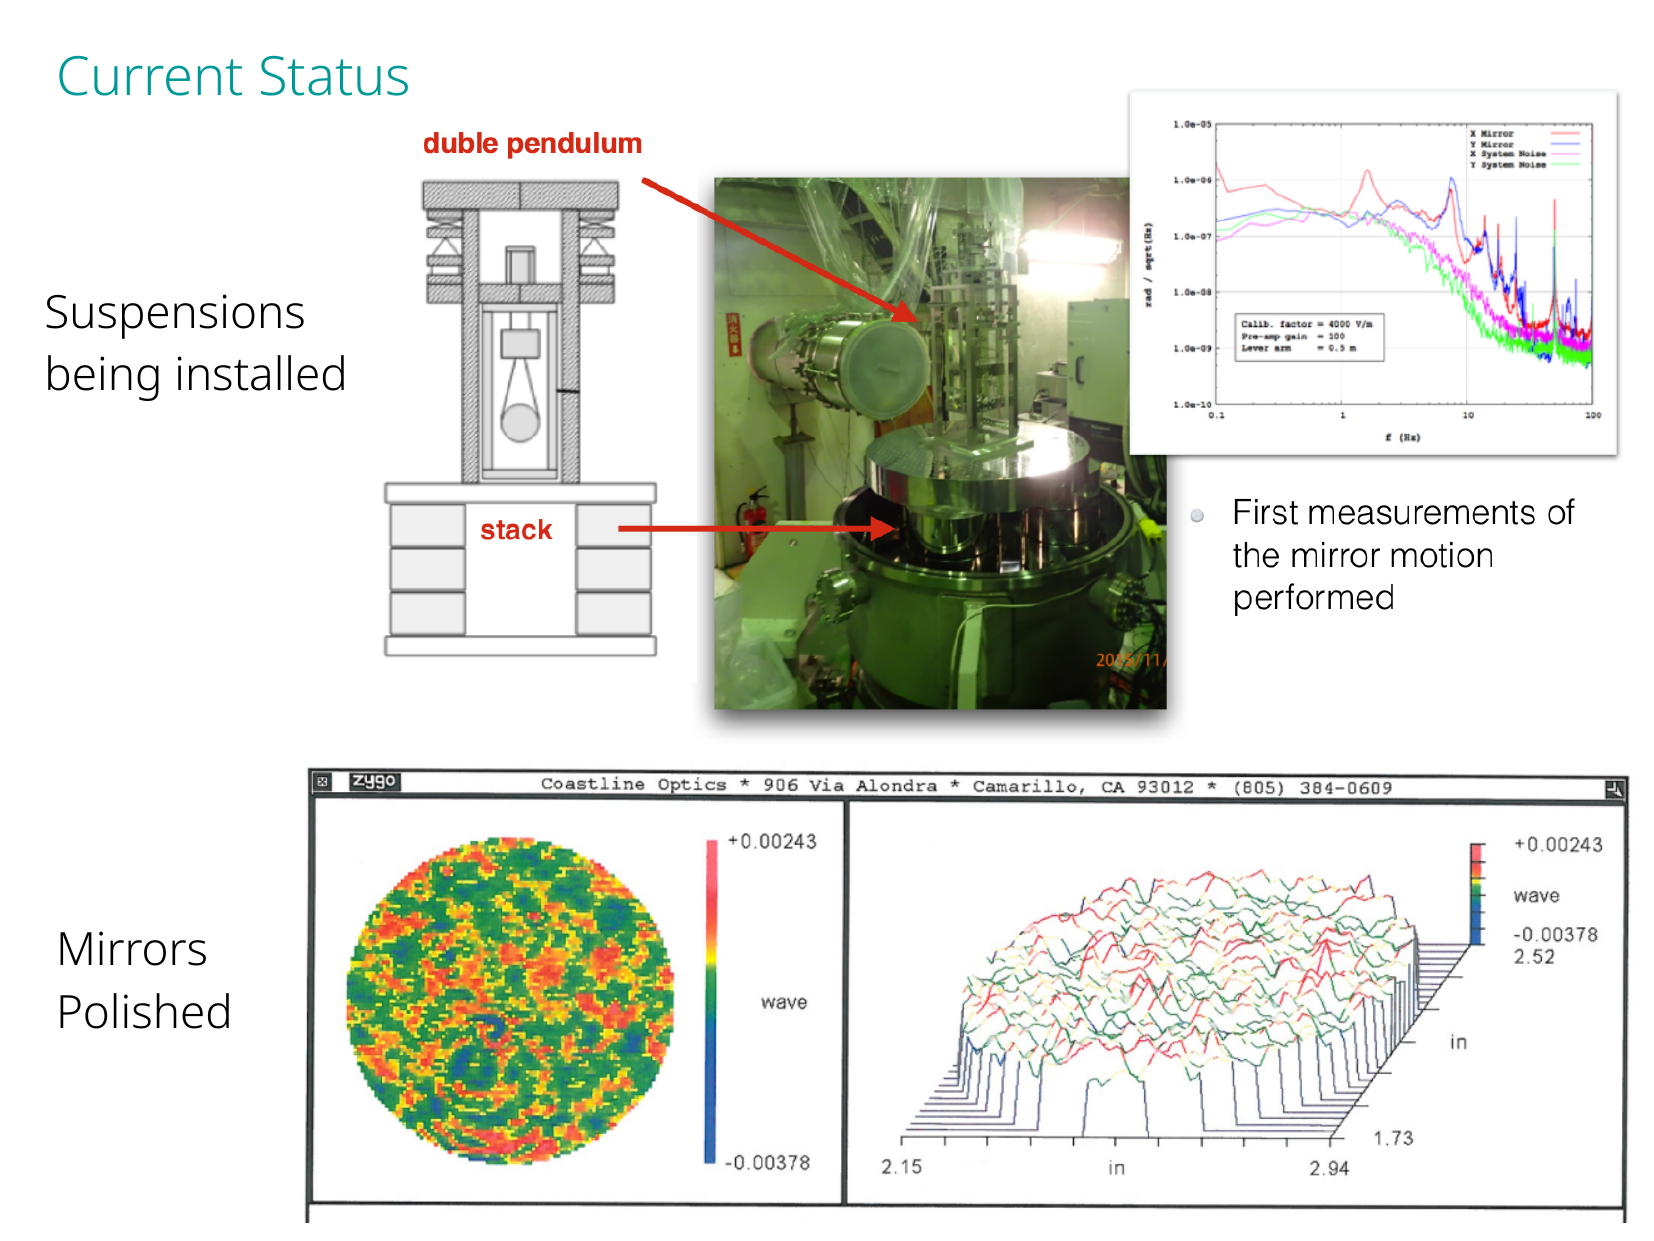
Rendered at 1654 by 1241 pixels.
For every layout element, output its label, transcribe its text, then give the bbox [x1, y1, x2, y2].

picture [277, 751, 1651, 1223]
text_box Suspensions being installed [29, 271, 385, 400]
text_box Mirrors Polished [41, 909, 261, 1038]
picture [366, 62, 1625, 746]
text_box Current Status [41, 29, 470, 112]
